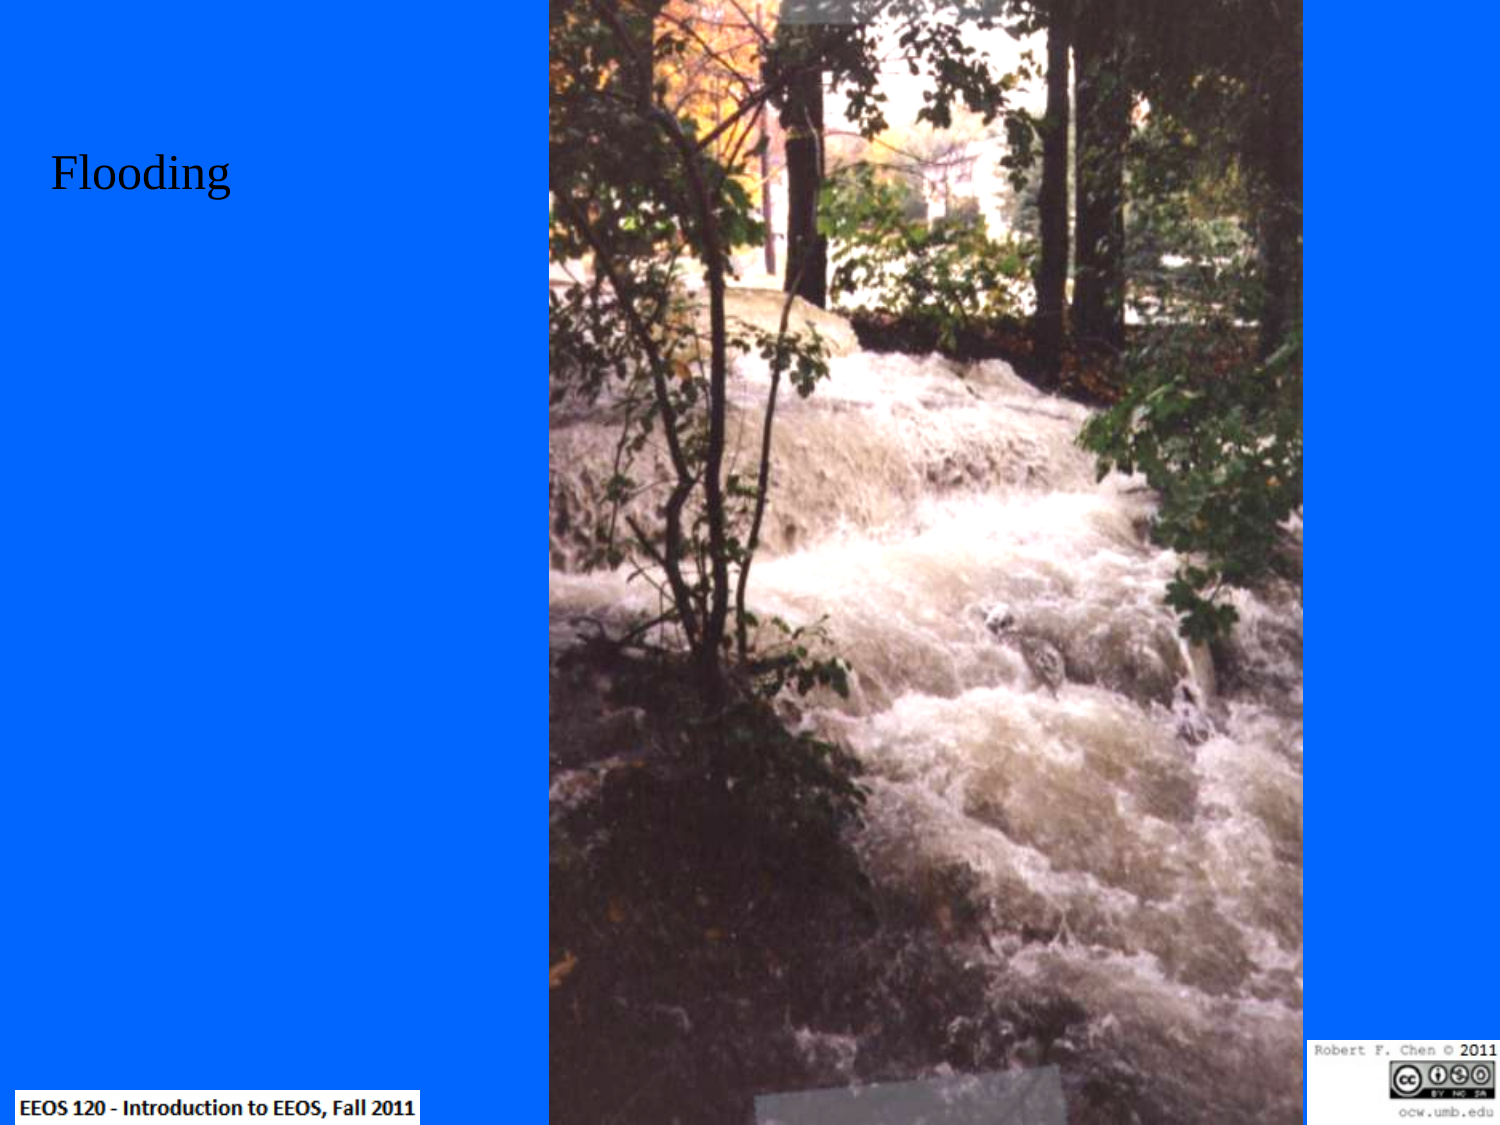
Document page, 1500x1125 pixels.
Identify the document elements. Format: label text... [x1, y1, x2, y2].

picture [549, 0, 1303, 1125]
picture [1307, 1040, 1500, 1125]
picture [15, 1090, 420, 1125]
text_box Flooding [35, 131, 247, 208]
